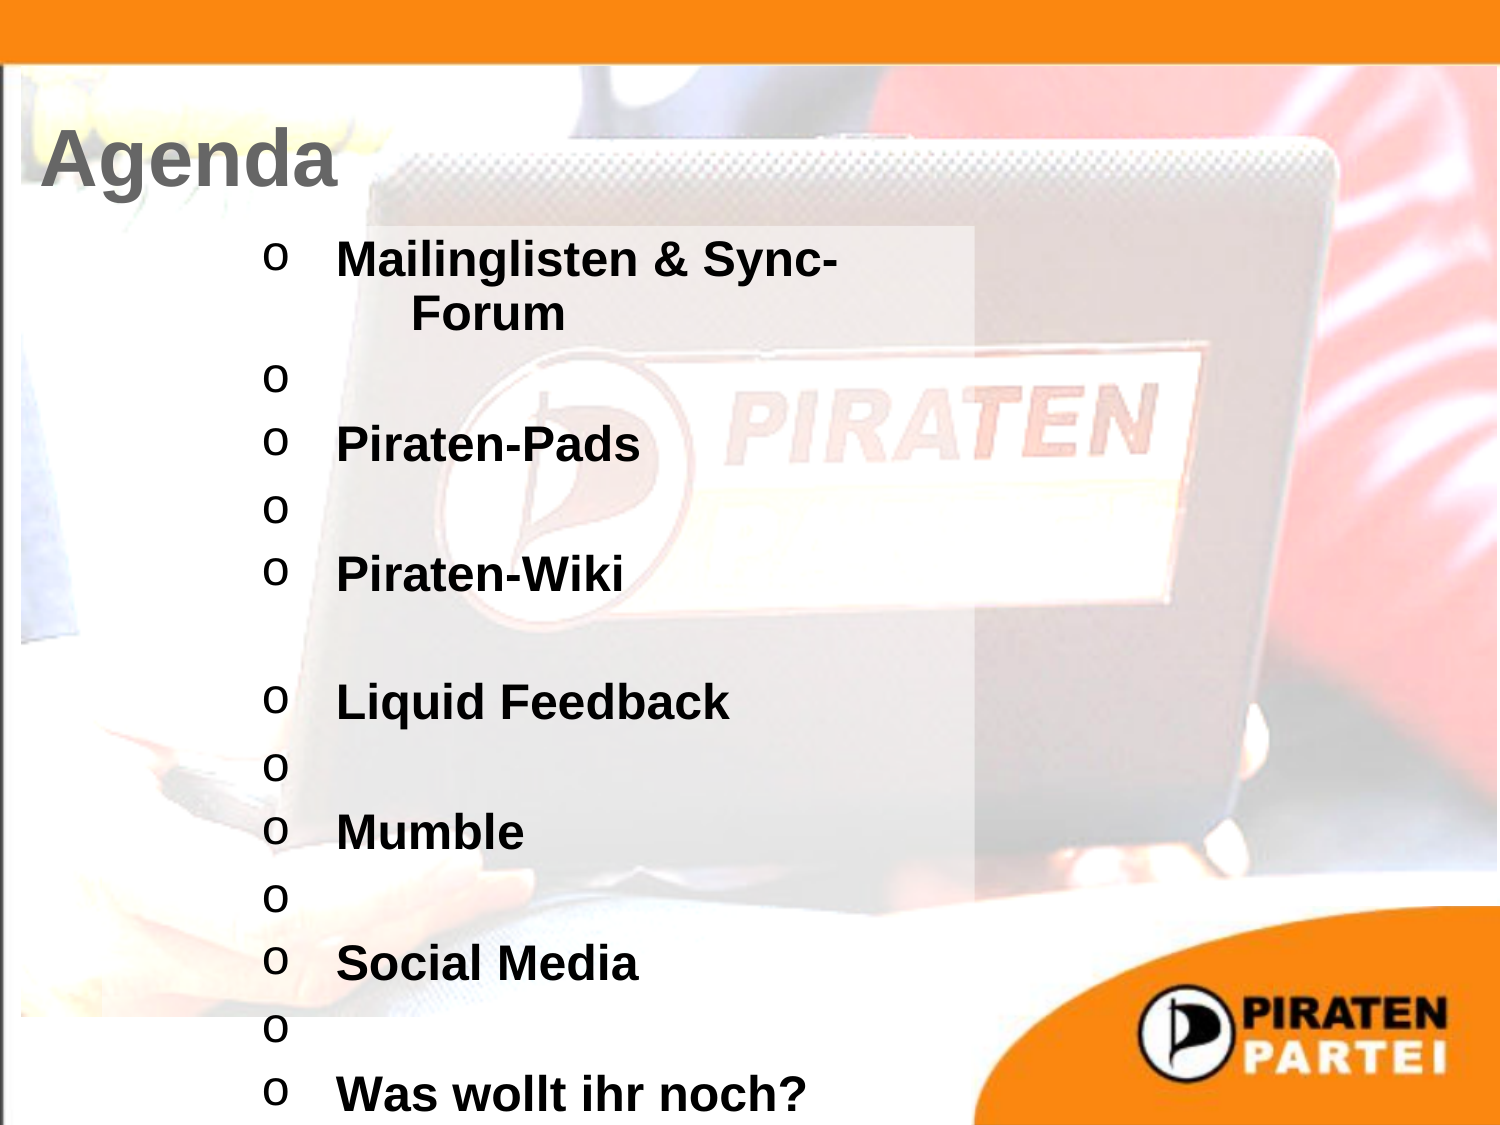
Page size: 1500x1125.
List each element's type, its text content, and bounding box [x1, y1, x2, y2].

title Agenda [24, 97, 1375, 212]
picture [21, 66, 1500, 1125]
list Mailinglisten & Sync-Forum Piraten-Pads Piraten-Wiki Liquid Feedback Mumble Social Media Was wollt ihr noch? [102, 225, 975, 1076]
